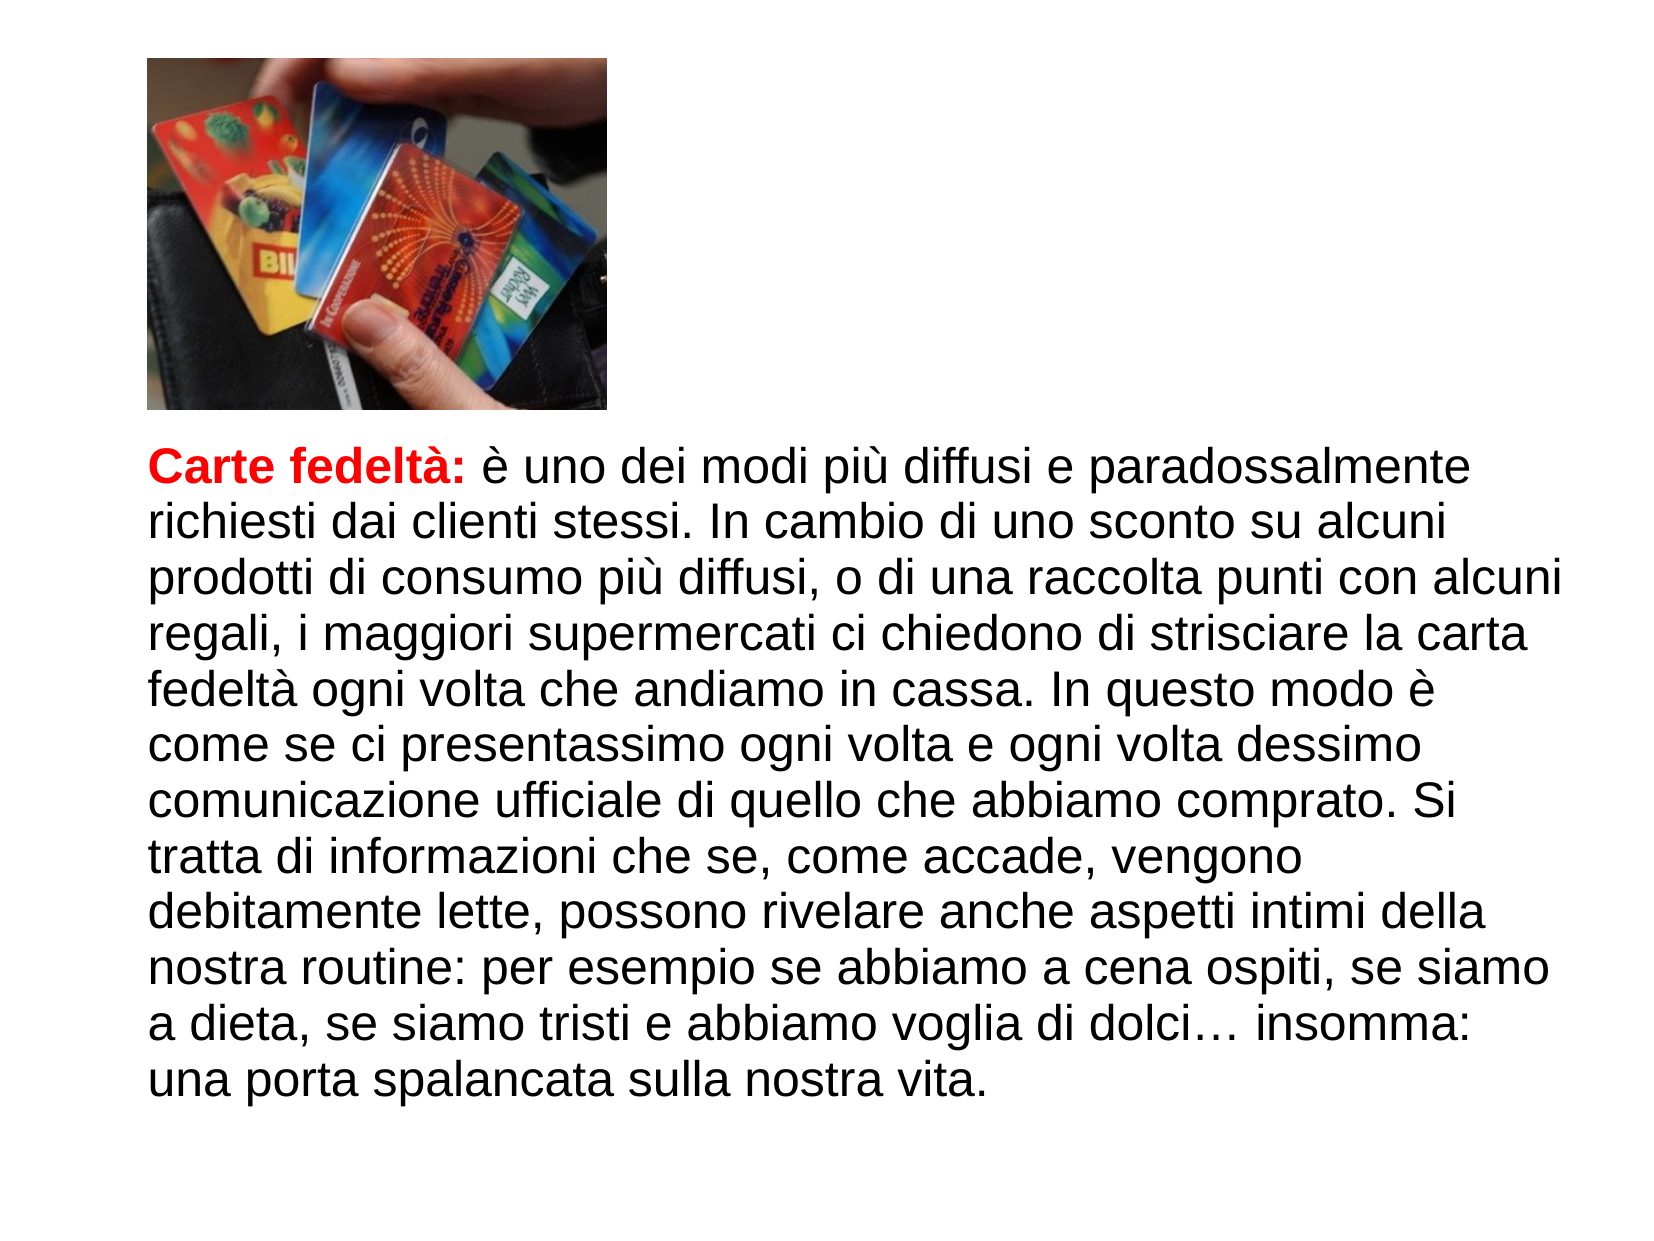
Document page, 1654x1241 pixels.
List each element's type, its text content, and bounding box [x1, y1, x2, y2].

list Carte fedeltà: è uno dei modi più diffusi e paradossalmente richiesti dai clienti stessi. In cambio di uno sconto su alcuni prodotti di consumo più diffusi, o di una raccolta punti con alcuni regali, i maggiori supermercati ci chiedono di strisciare la carta fedeltà ogni volta che andiamo in cassa. In questo modo è come se ci presentassimo ogni volta e ogni volta dessimo comunicazione ufficiale di quello che abbiamo comprato. Si tratta di informazioni che se, come accade, vengono debitamente lette, possono rivelare anche aspetti intimi della nostra routine: per esempio se abbiamo a cena ospiti, se siamo a dieta, se siamo tristi e abbiamo voglia di dolci… insomma: una porta spalancata sulla nostra vita. [76, 437, 1565, 1123]
picture [147, 58, 607, 410]
